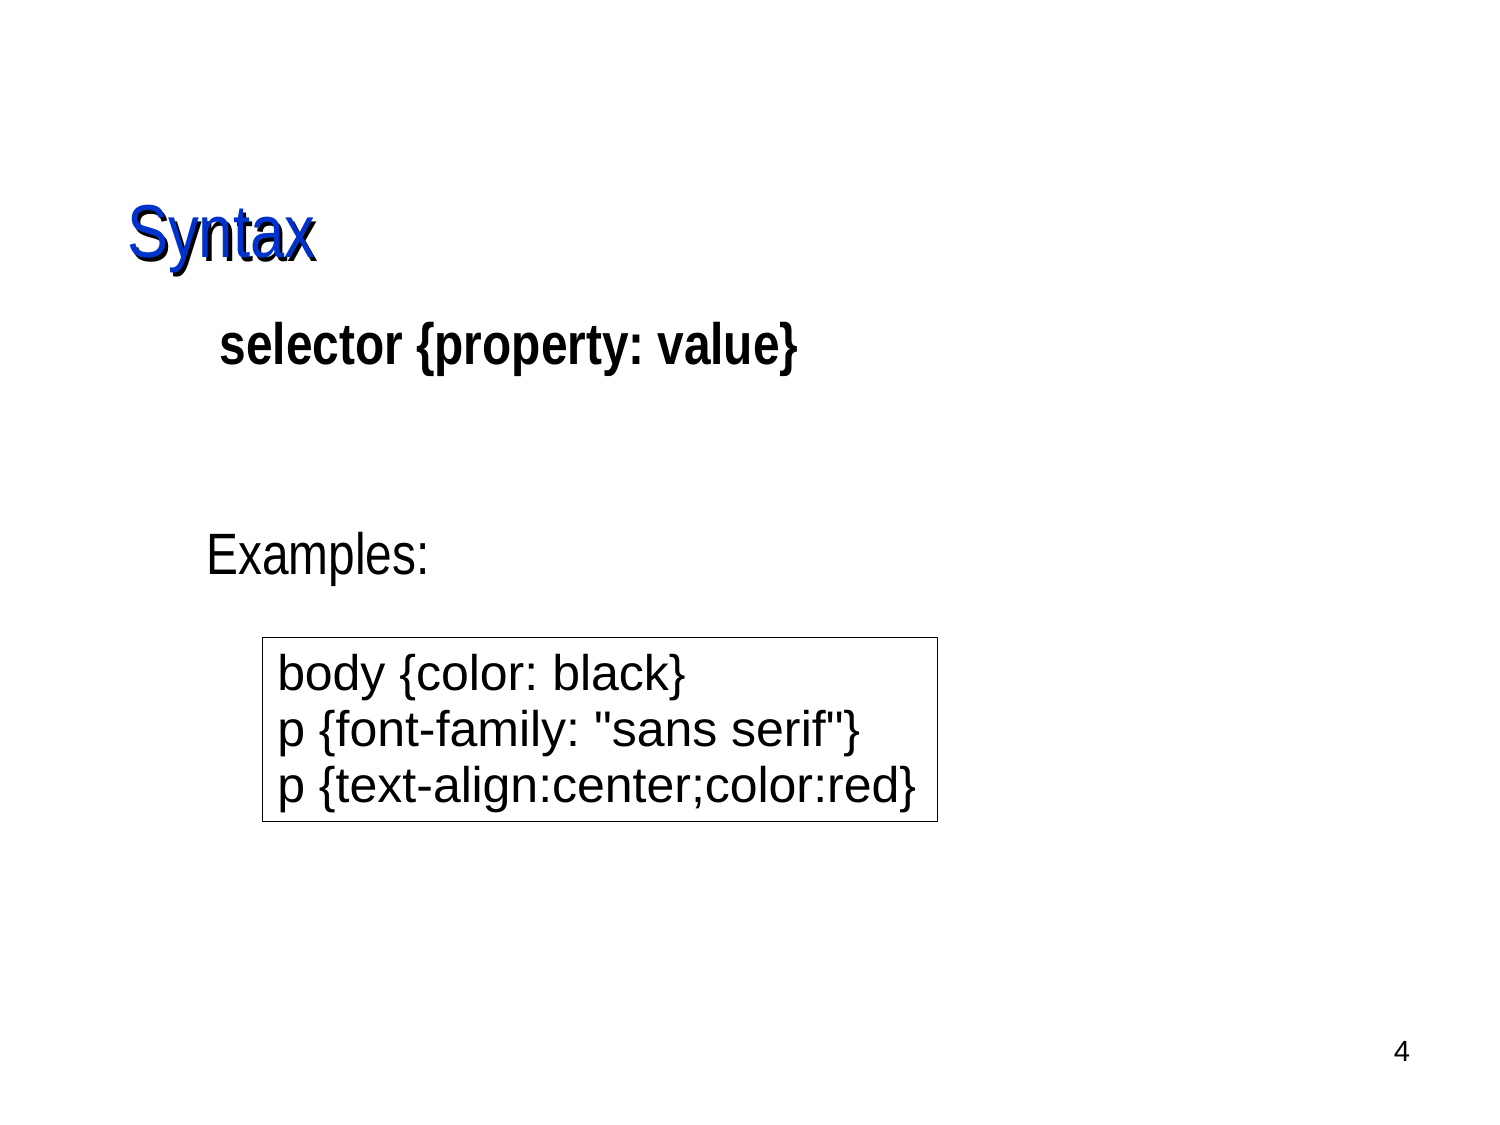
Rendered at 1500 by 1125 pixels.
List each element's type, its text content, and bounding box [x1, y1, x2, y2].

text_box Syntax [112, 174, 1476, 281]
text_box selector {property: value} Examples: [191, 298, 1382, 734]
text_box body {color: black} p {font-family: "sans serif"} p {text-align:center;color:red} [262, 637, 938, 822]
